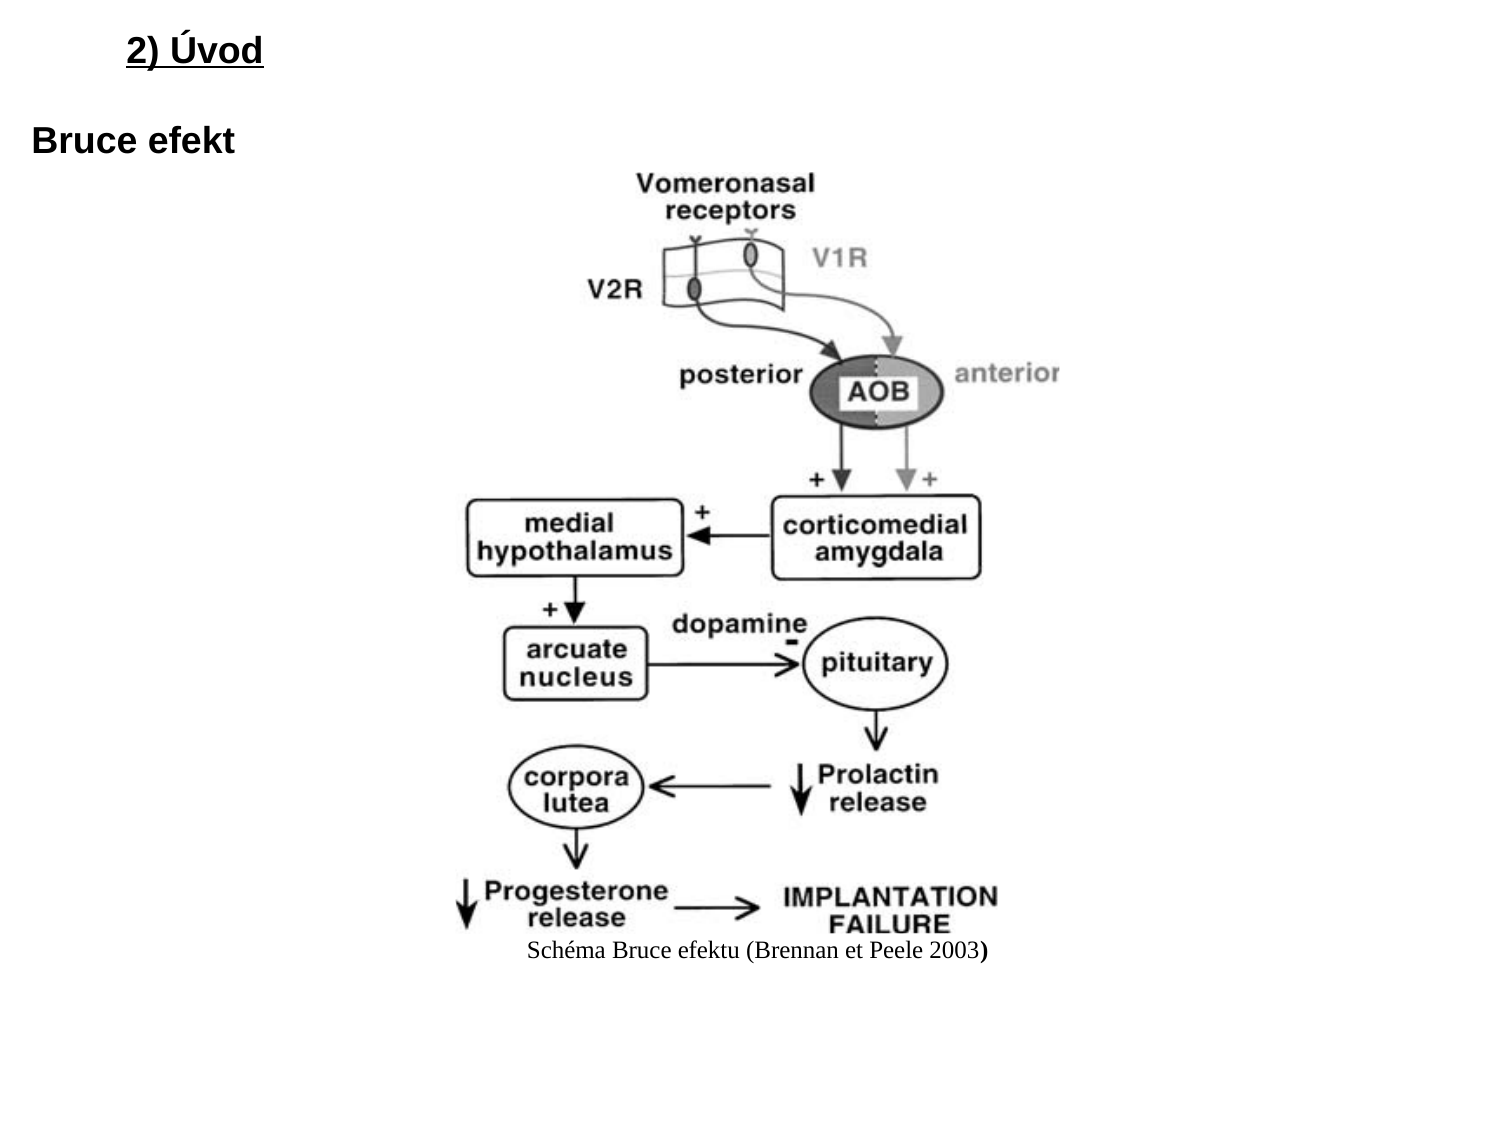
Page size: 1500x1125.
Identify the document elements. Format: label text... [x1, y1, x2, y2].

picture [455, 172, 1060, 933]
text_box Schéma Bruce efektu (Brennan et Peele 2003) [455, 933, 1060, 964]
text_box 2) Úvod Bruce efekt [16, 19, 1499, 262]
